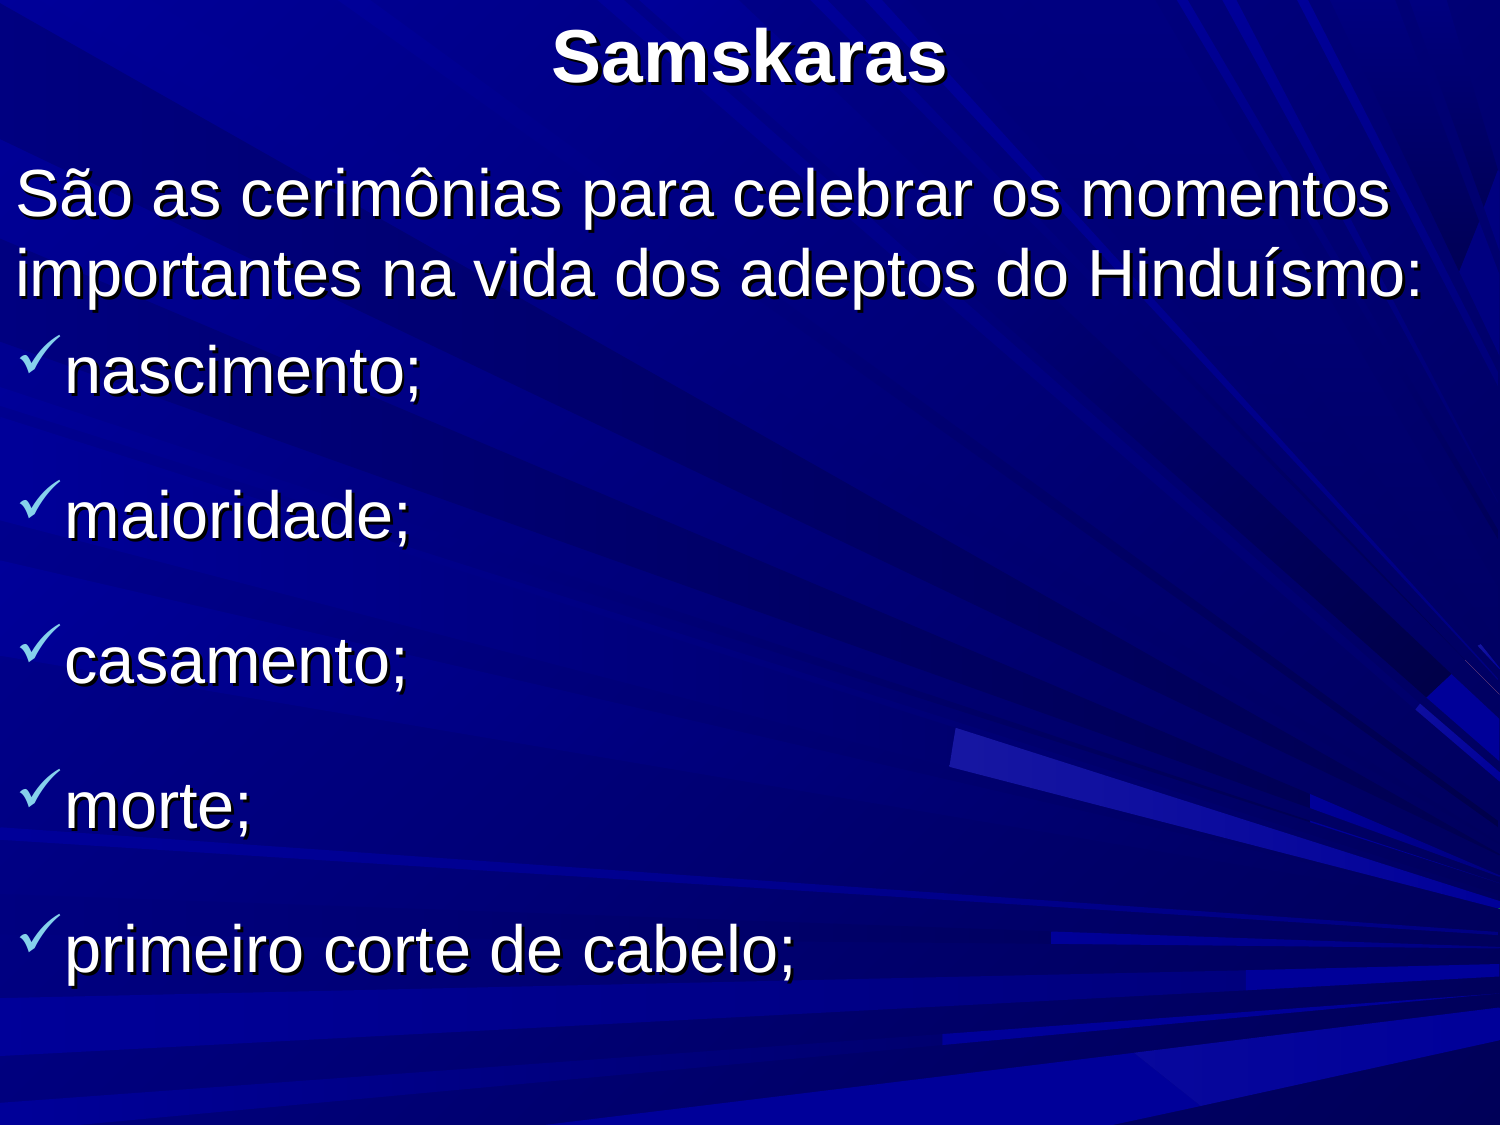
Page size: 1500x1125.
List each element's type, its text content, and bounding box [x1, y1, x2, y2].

text_box Samskaras São as cerimônias para celebrar os momentos importantes na vida dos adeptos do Hinduísmo: nascimento; maioridade; casamento; morte; primeiro corte de cabelo; [0, 0, 1500, 1125]
